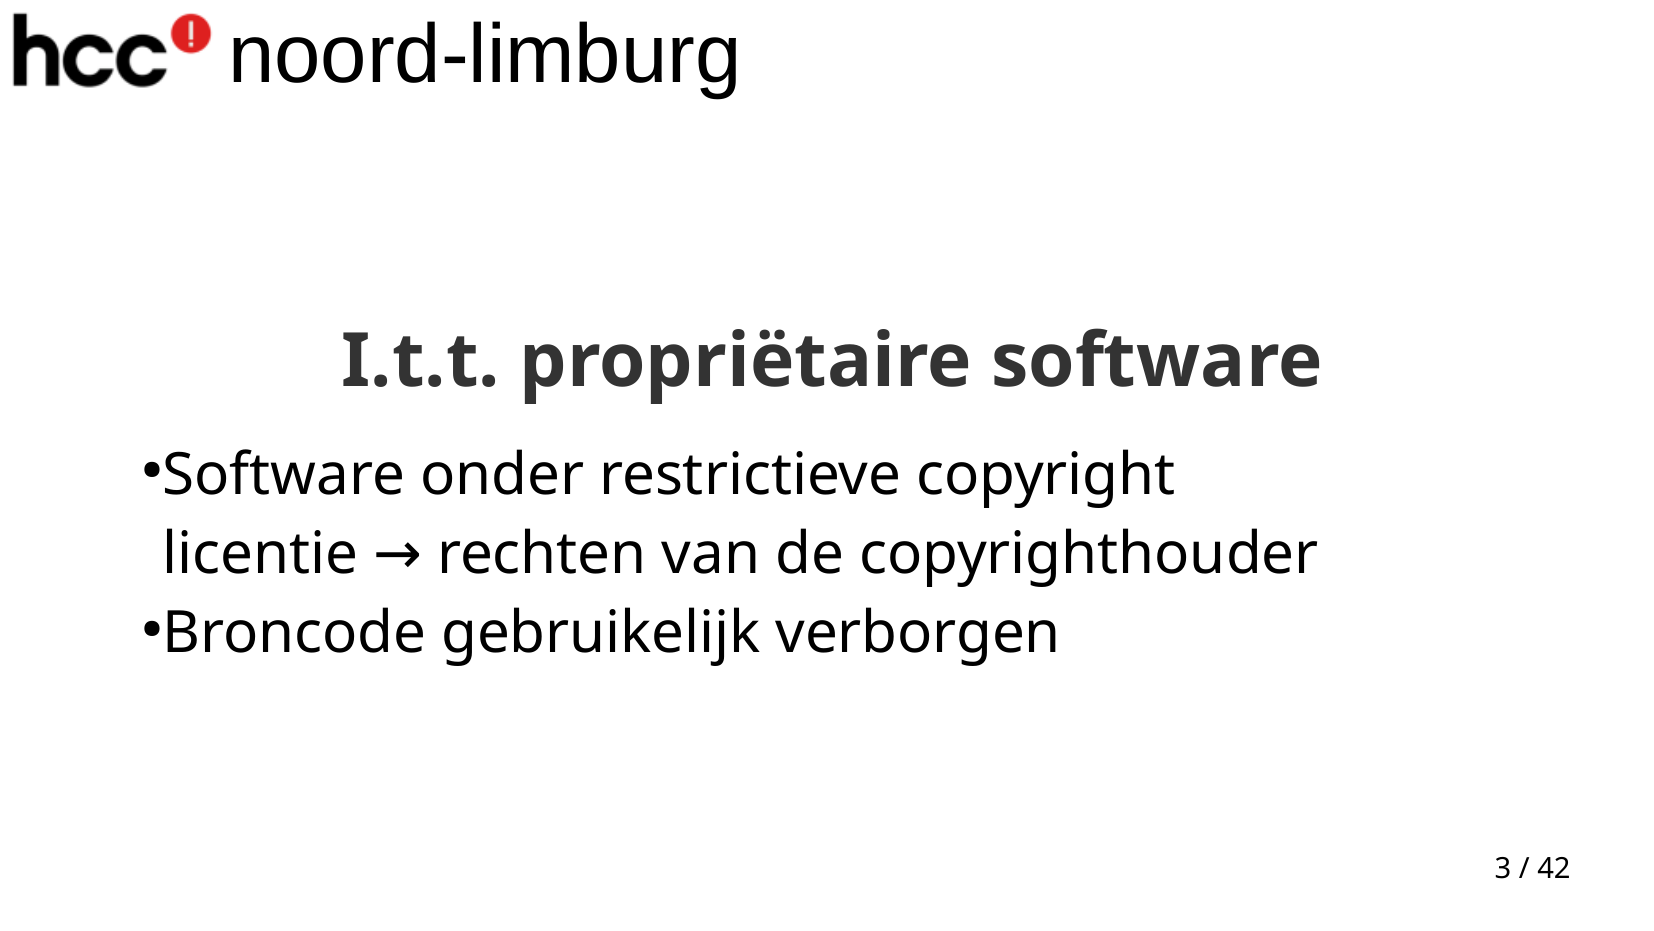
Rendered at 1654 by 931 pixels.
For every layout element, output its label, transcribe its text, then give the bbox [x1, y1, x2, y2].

text_box Software onder restrictieve copyright licentie → rechten van de copyrighthouder Broncode gebruikelijk verborgen [141, 395, 1501, 707]
title I.t.t. propriëtaire software [129, 268, 1536, 446]
picture [11, 11, 214, 91]
